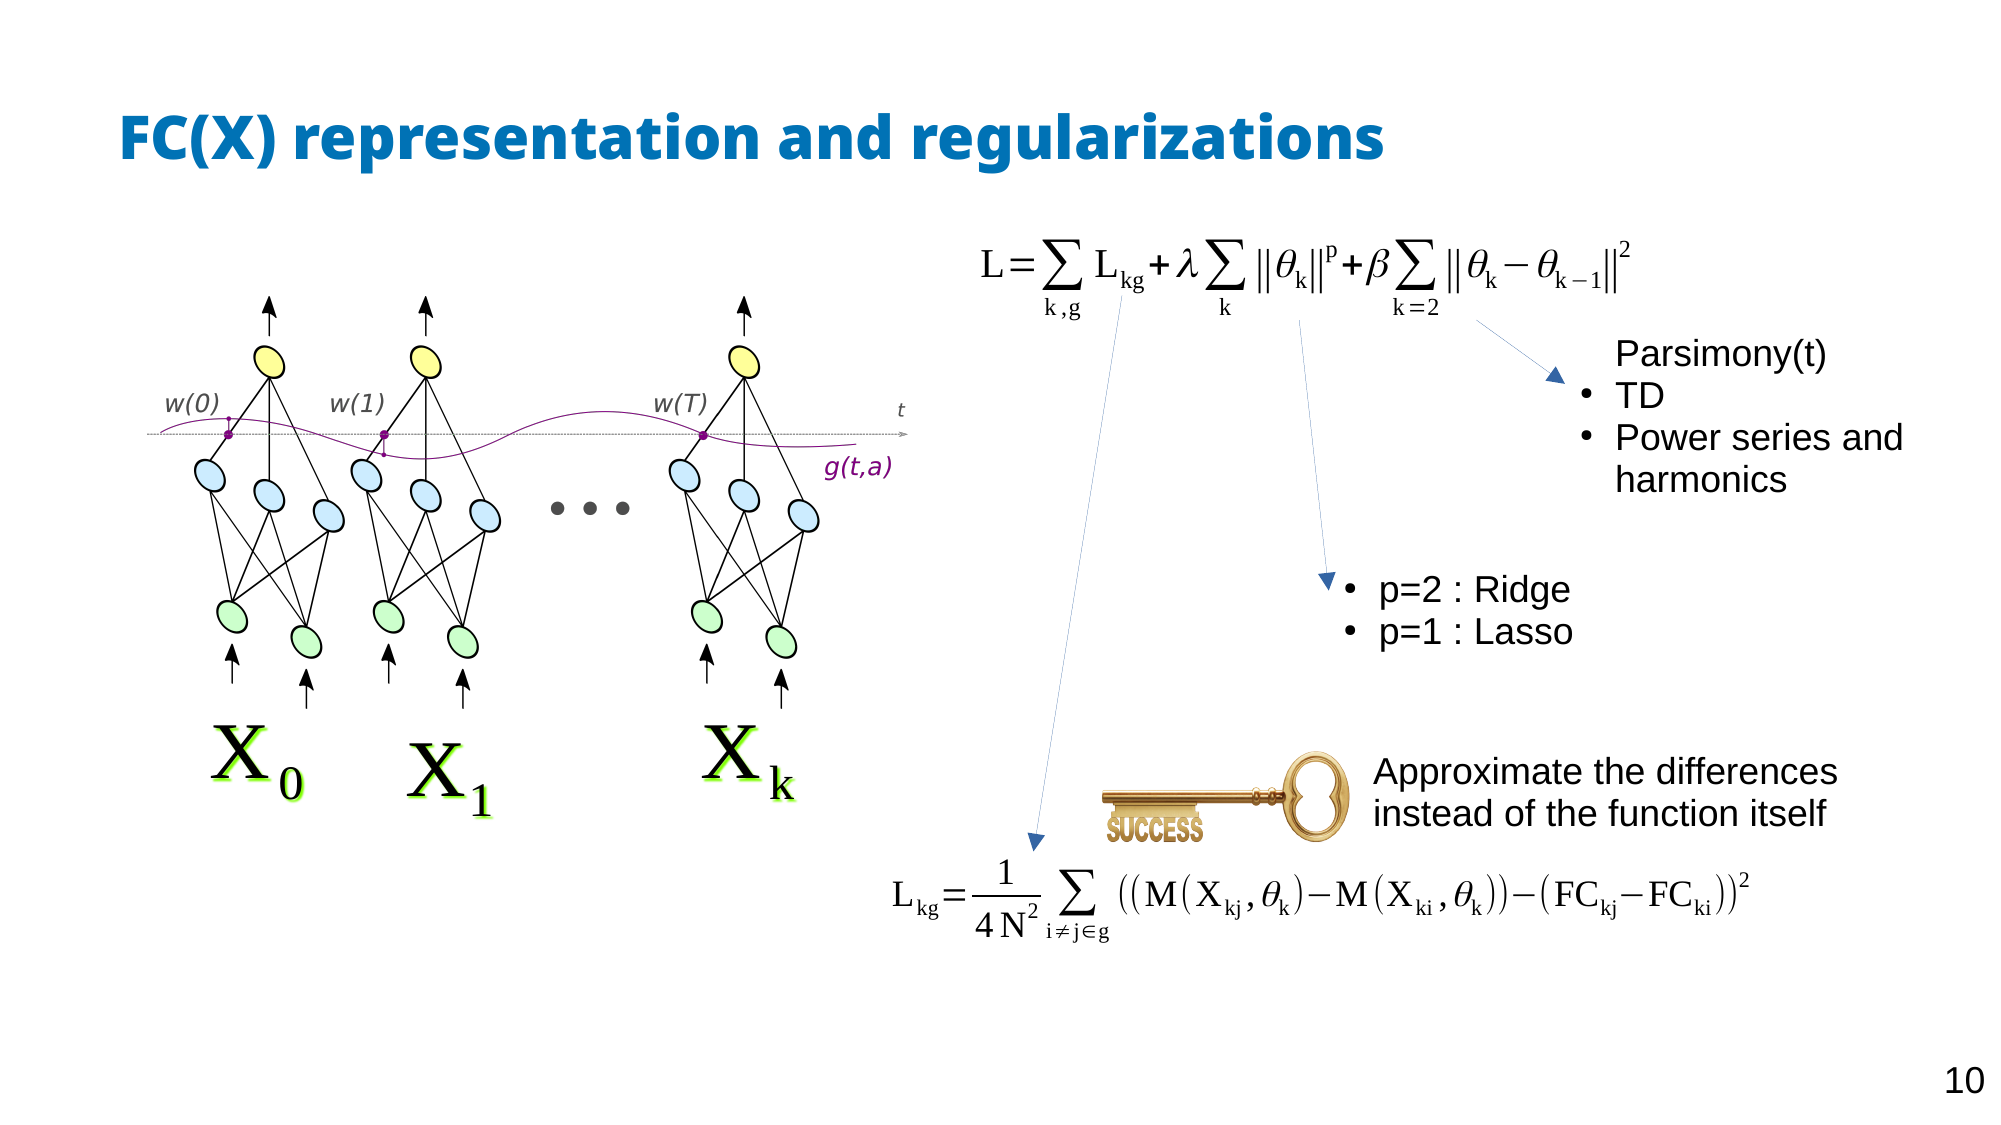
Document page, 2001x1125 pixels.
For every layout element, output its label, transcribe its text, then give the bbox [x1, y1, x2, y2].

chart [885, 851, 1756, 945]
chart [383, 725, 516, 827]
picture [147, 296, 908, 709]
chart [974, 236, 1637, 321]
text_box p=2 : Ridge p=1 : Lasso [1328, 561, 1713, 660]
title FC(X) representation and regularizations [118, 88, 1565, 178]
text_box Parsimony(t) TD Power series and harmonics [1564, 324, 1949, 508]
picture [1092, 738, 1359, 849]
text_box Approximate the differences instead of the function itself [1358, 743, 1861, 857]
chart [679, 708, 816, 810]
chart [188, 708, 323, 810]
